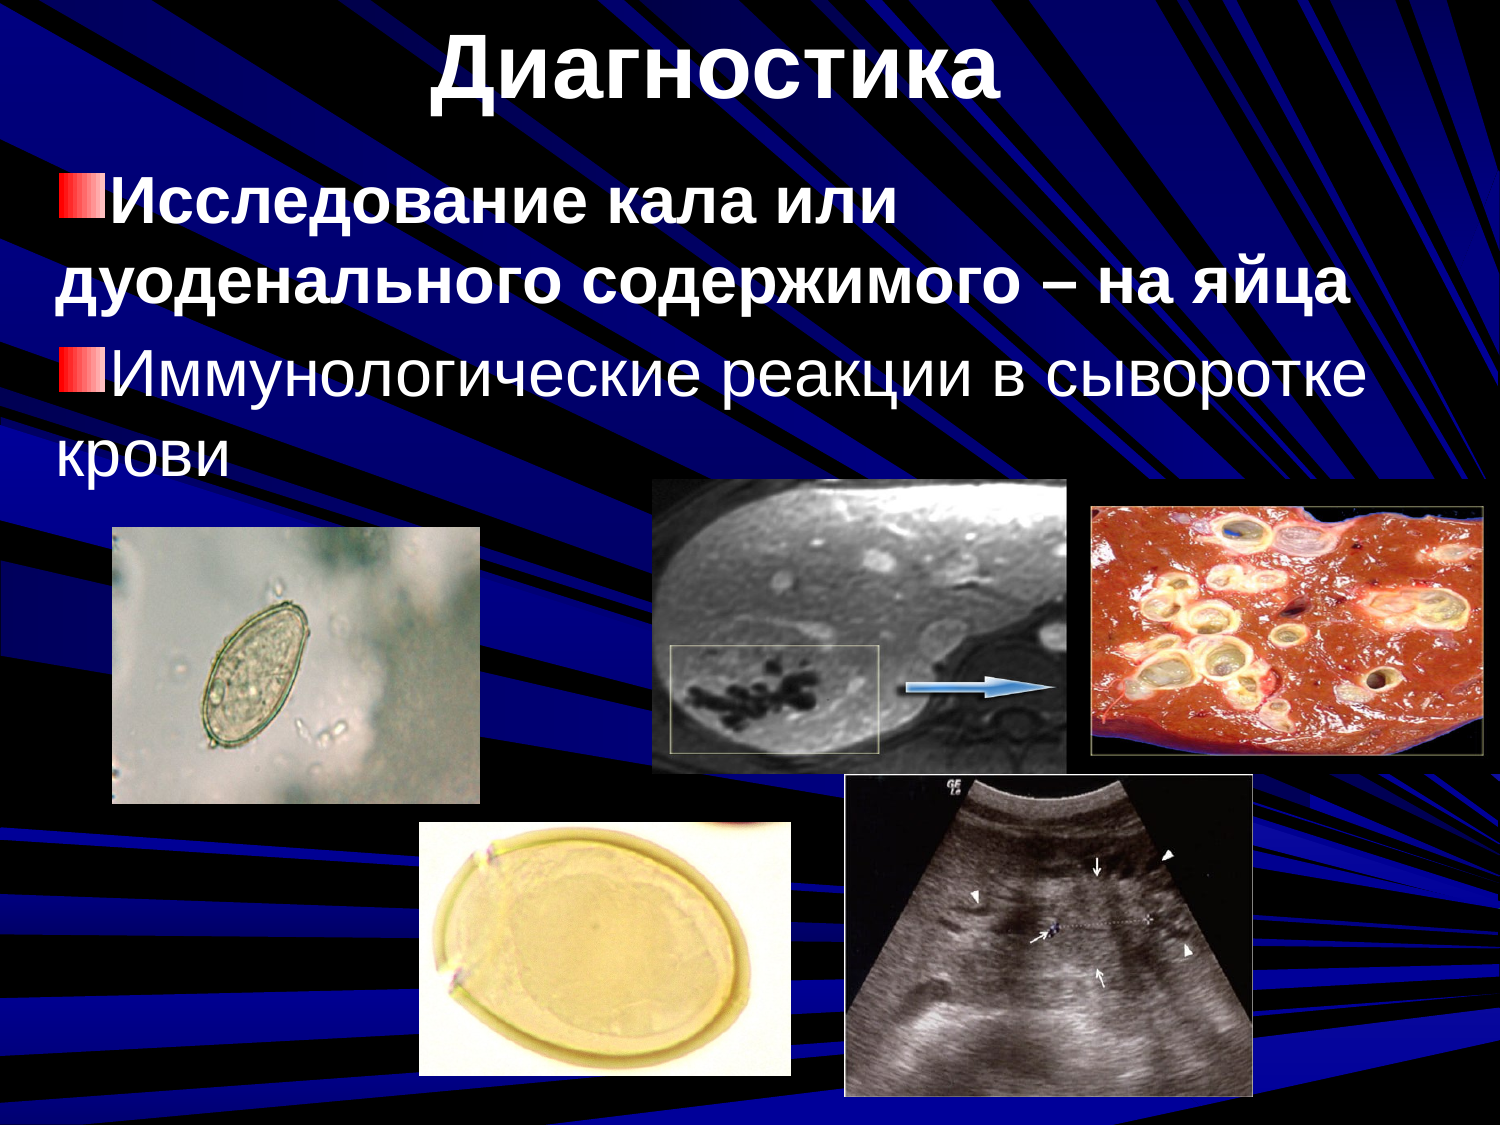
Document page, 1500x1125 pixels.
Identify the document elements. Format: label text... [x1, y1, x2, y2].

title Диагностика [41, 0, 1392, 148]
picture [419, 822, 791, 1076]
picture [652, 479, 1500, 1097]
picture [112, 527, 480, 804]
list Исследование кала или дуоденального содержимого – на яйца Иммунологические реакции в сыворотке крови [41, 148, 1436, 587]
